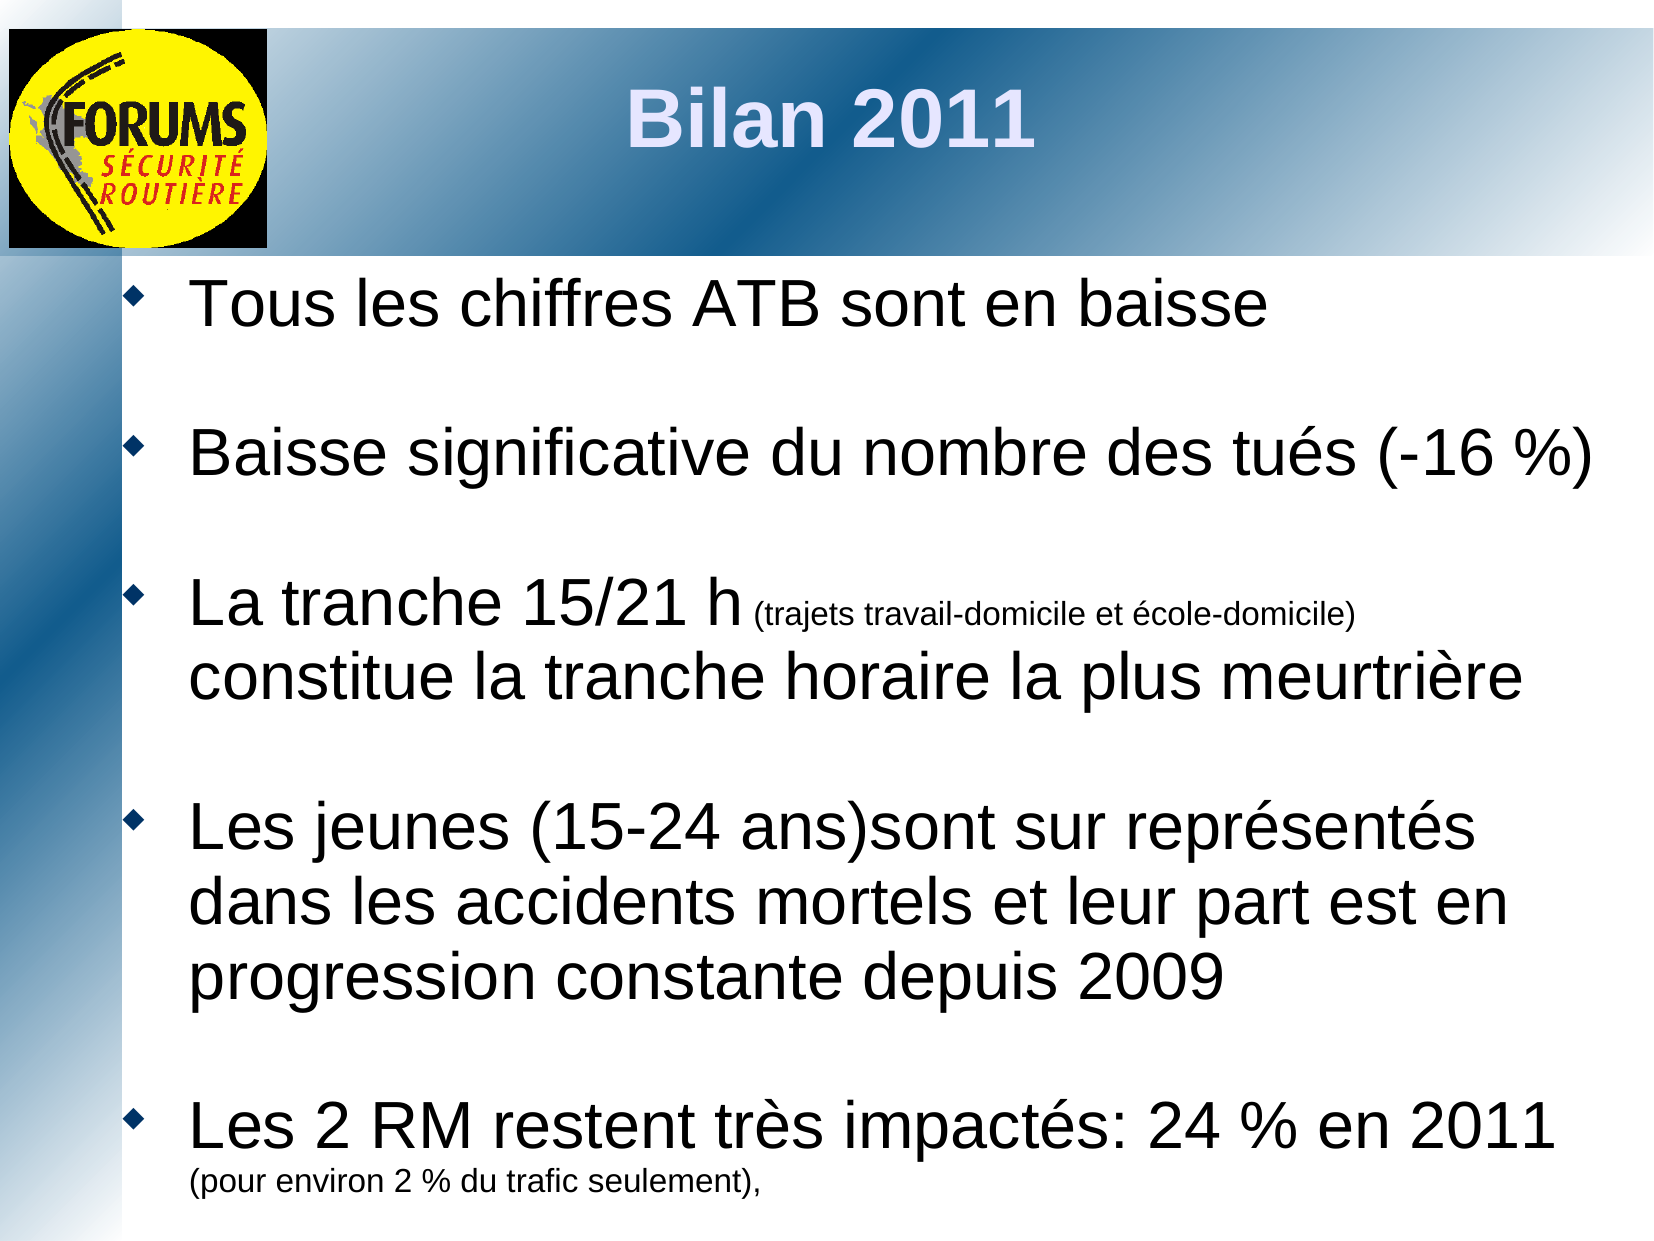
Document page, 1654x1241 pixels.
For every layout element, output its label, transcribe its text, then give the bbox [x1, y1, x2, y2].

list Tous les chiffres ATB sont en baisse Baisse significative du nombre des tués (-16 %) La tranche 15/21 h (trajets travail-domicile et école-domicile) constitue la tranche horaire la plus meurtrière Les jeunes (15-24 ans)sont sur représentés dans les accidents mortels et leur part est en progression constante depuis 2009 Les 2 RM restent très impactés: 24 % en 2011 (pour environ 2 % du trafic seulement), [118, 265, 1625, 1238]
picture [9, 29, 267, 249]
title Bilan 2011 [267, 71, 1538, 165]
